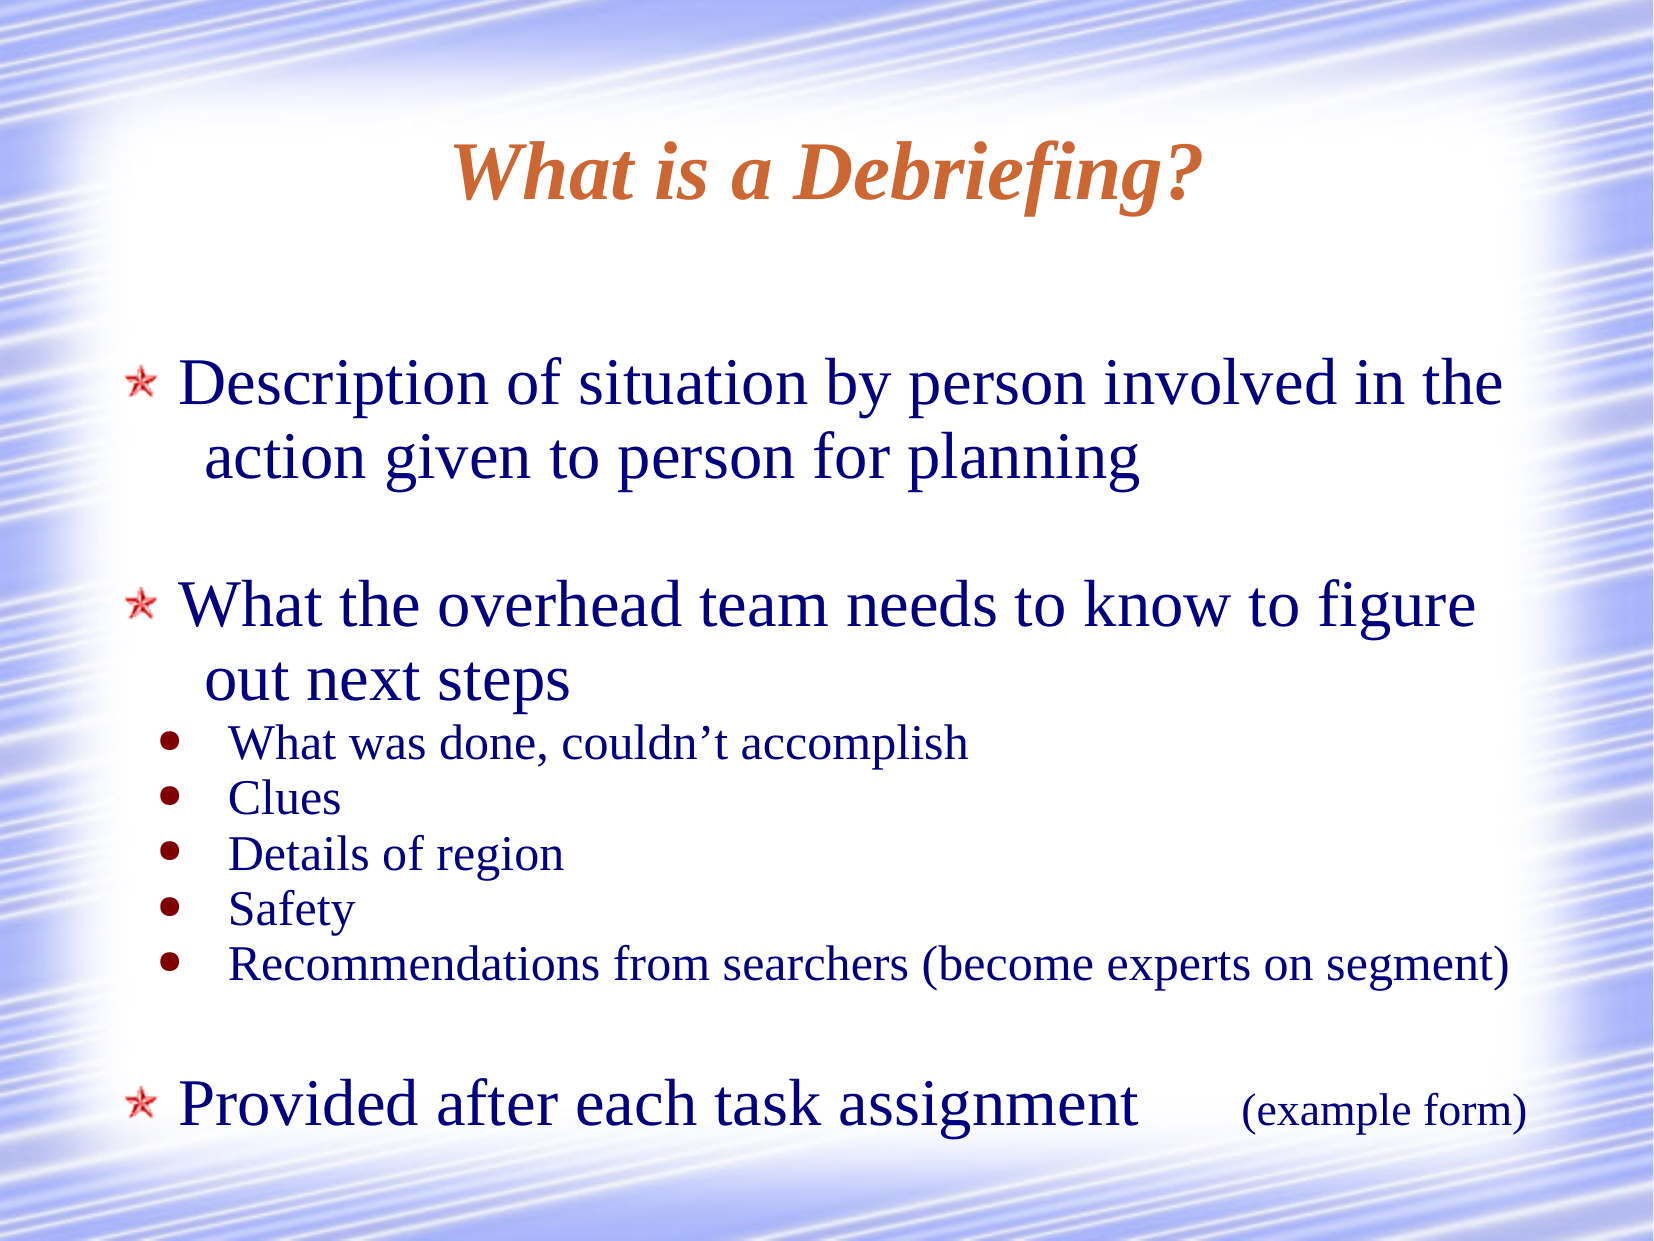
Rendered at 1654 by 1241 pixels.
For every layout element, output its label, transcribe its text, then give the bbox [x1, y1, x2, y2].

list Description of situation by person involved in the action given to person for planning What the overhead team needs to know to figure out next steps What was done, couldn’t accomplish Clues Details of region Safety Recommendations from searchers (become experts on segment) Provided after each task assignment (example form) [121, 344, 1534, 1140]
title What is a Debriefing? [121, 67, 1534, 275]
picture [0, 0, 1654, 1241]
